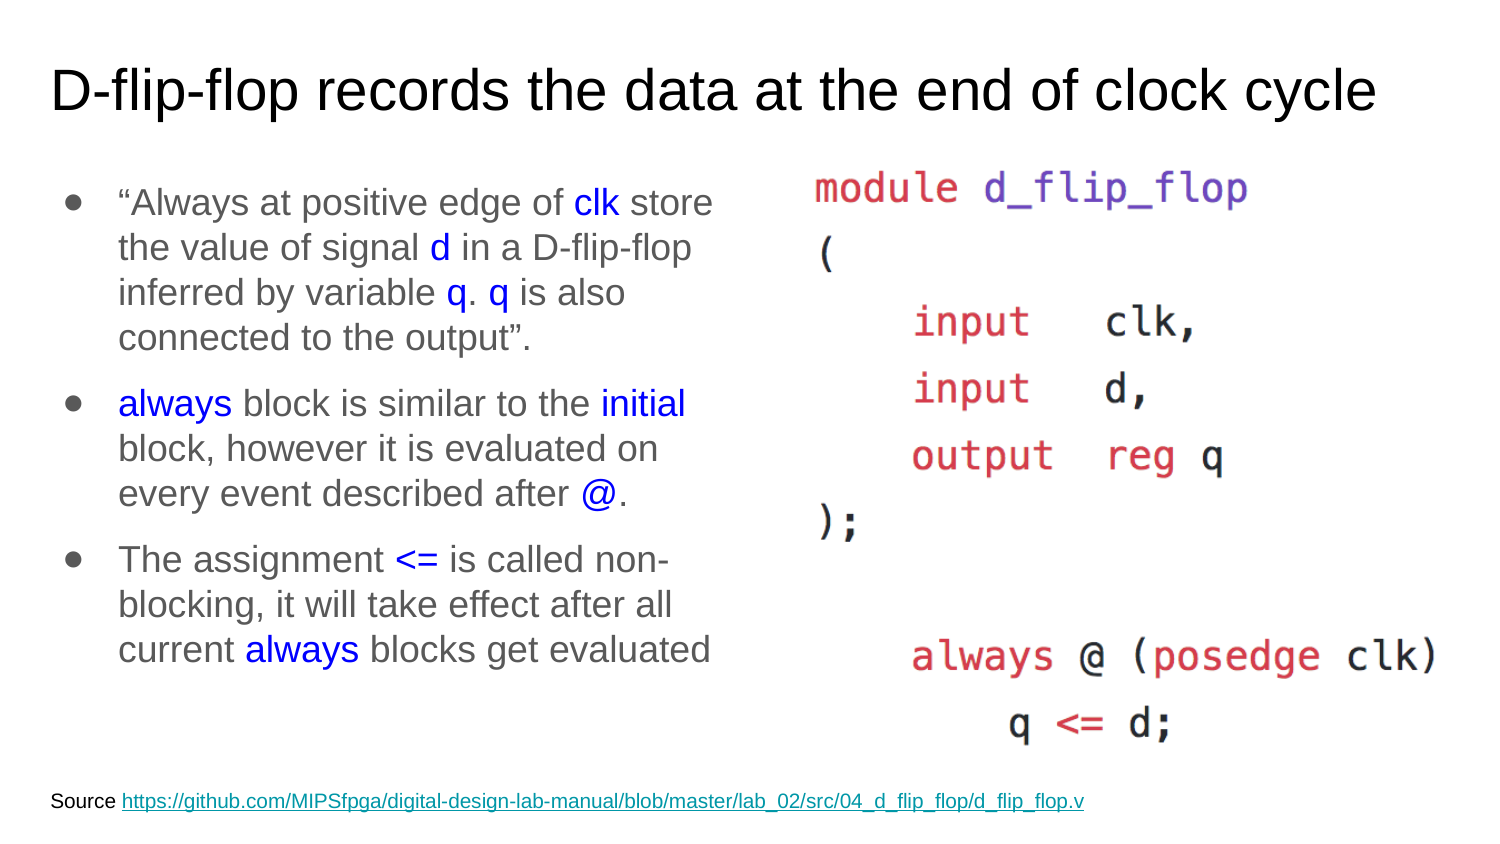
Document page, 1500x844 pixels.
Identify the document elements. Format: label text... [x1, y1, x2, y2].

text_box Source https://github.com/MIPSfpga/digital-design-lab-manual/blob/master/lab_02/src/04_d_flip_flop/d_flip_flop.v [35, 772, 1457, 829]
title D-flip-flop records the data at the end of clock cycle [35, 37, 1449, 132]
picture [800, 163, 1449, 767]
list “Always at positive edge of clk store the value of signal d in a D-flip-flop inferred by variable q. q is also connected to the output”. always block is similar to the initial block, however it is evaluated on every event described after @. The assignment <= is called non-blocking, it will take effect after all current always blocks get evaluated [28, 163, 771, 750]
